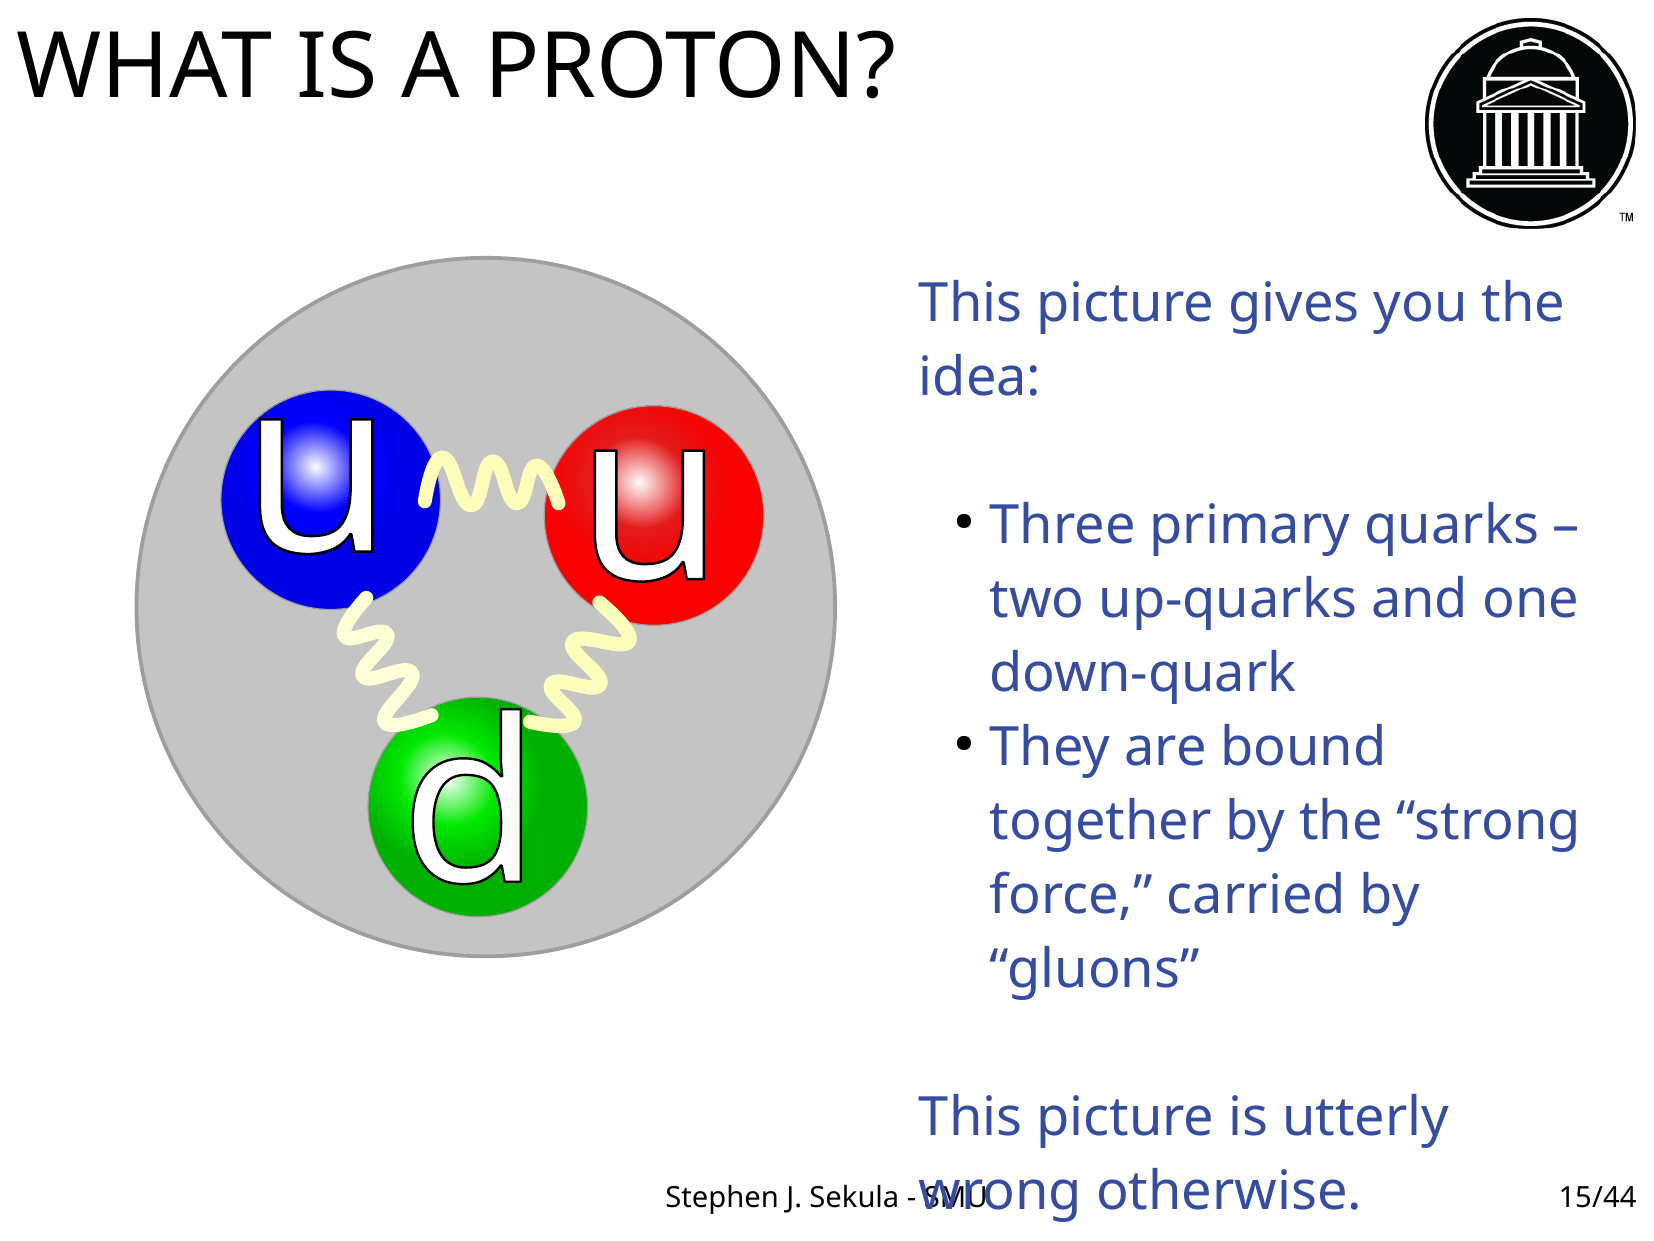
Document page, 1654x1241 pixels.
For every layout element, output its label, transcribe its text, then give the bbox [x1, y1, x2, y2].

picture [1425, 18, 1636, 229]
text_box This picture gives you the idea: Three primary quarks – two up-quarks and one down-quark They are bound together by the “strong force,” carried by “gluons” This picture is utterly wrong otherwise. [904, 256, 1602, 1112]
title WHAT IS A PROTON? [16, 0, 1415, 256]
picture [16, 135, 1038, 1158]
